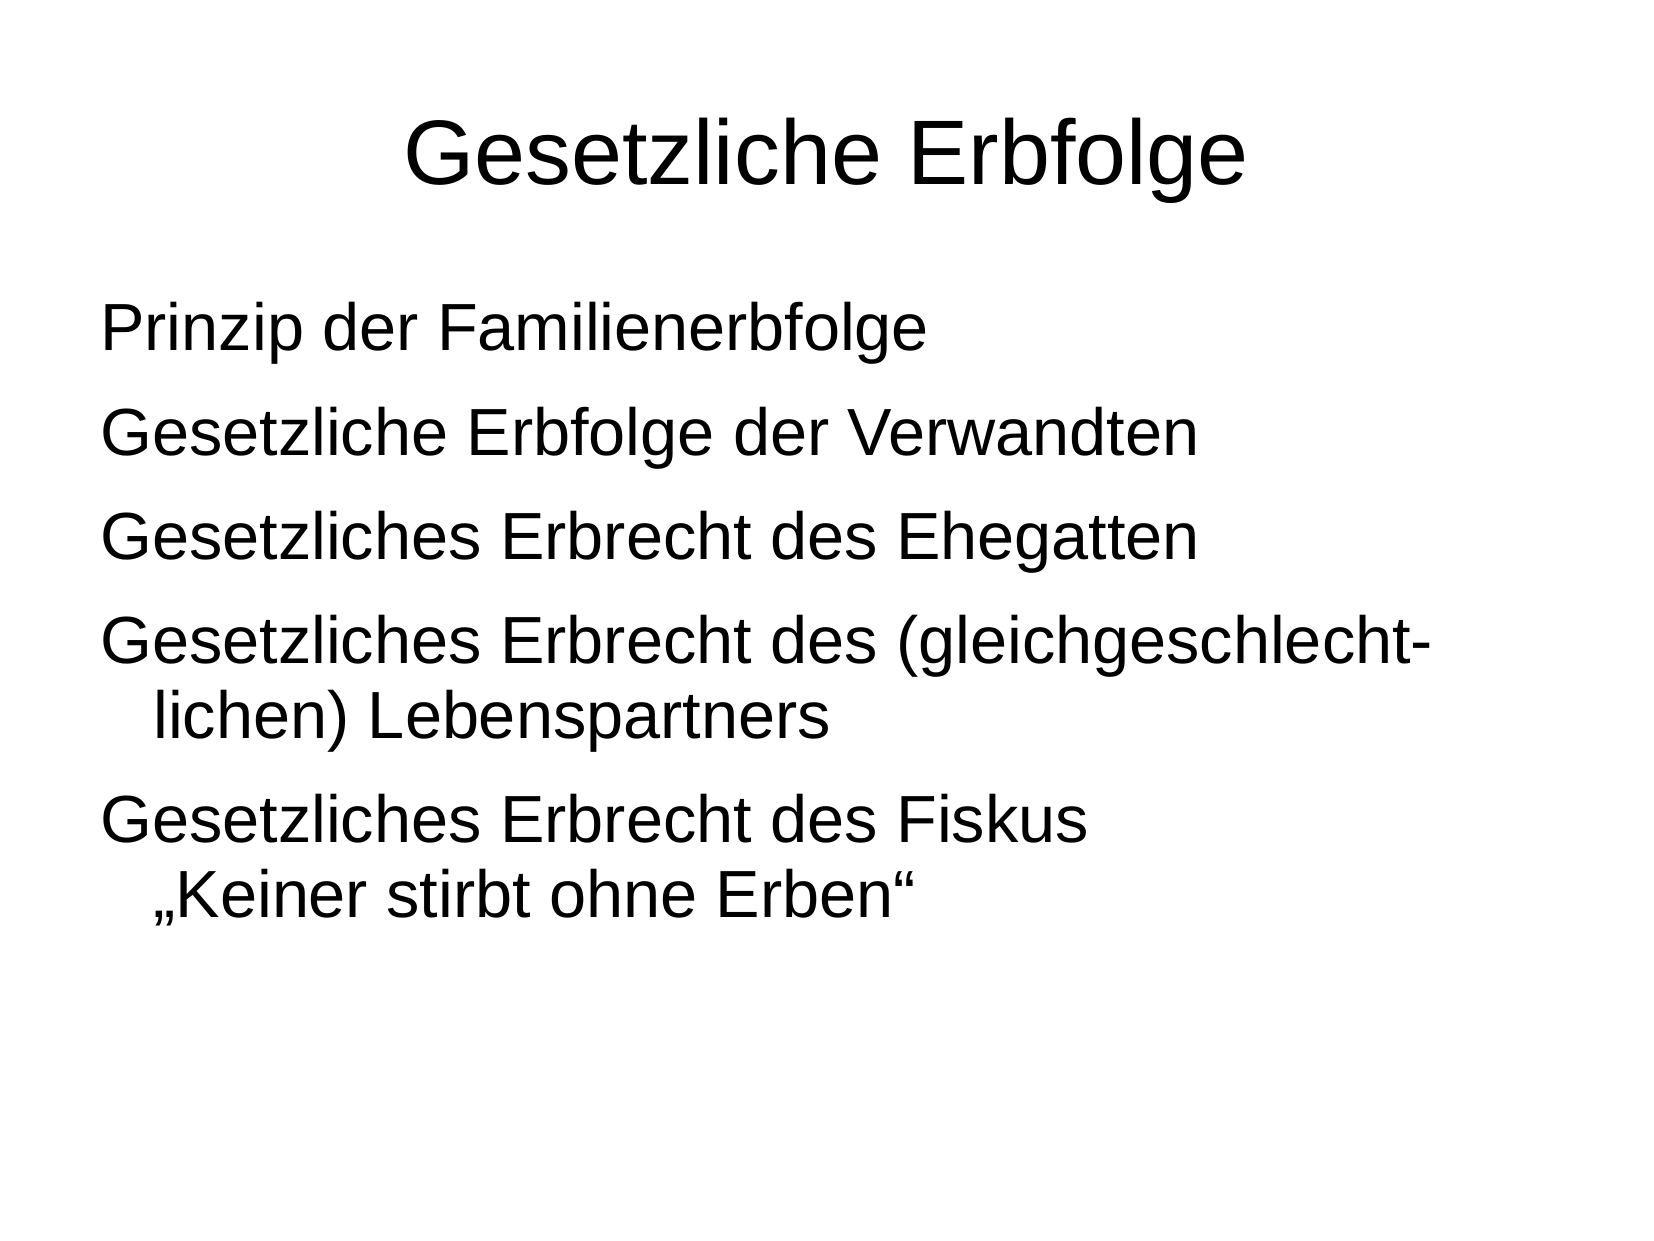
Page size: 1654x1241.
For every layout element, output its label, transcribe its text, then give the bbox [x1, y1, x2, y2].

title Gesetzliche Erbfolge [82, 49, 1571, 257]
list Prinzip der Familienerbfolge Gesetzliche Erbfolge der Verwandten Gesetzliches Erbrecht des Ehegatten Gesetzliches Erbrecht des (gleichgeschlecht-lichen) Lebenspartners Gesetzliches Erbrecht des Fiskus „Keiner stirbt ohne Erben“ [82, 290, 1571, 1094]
